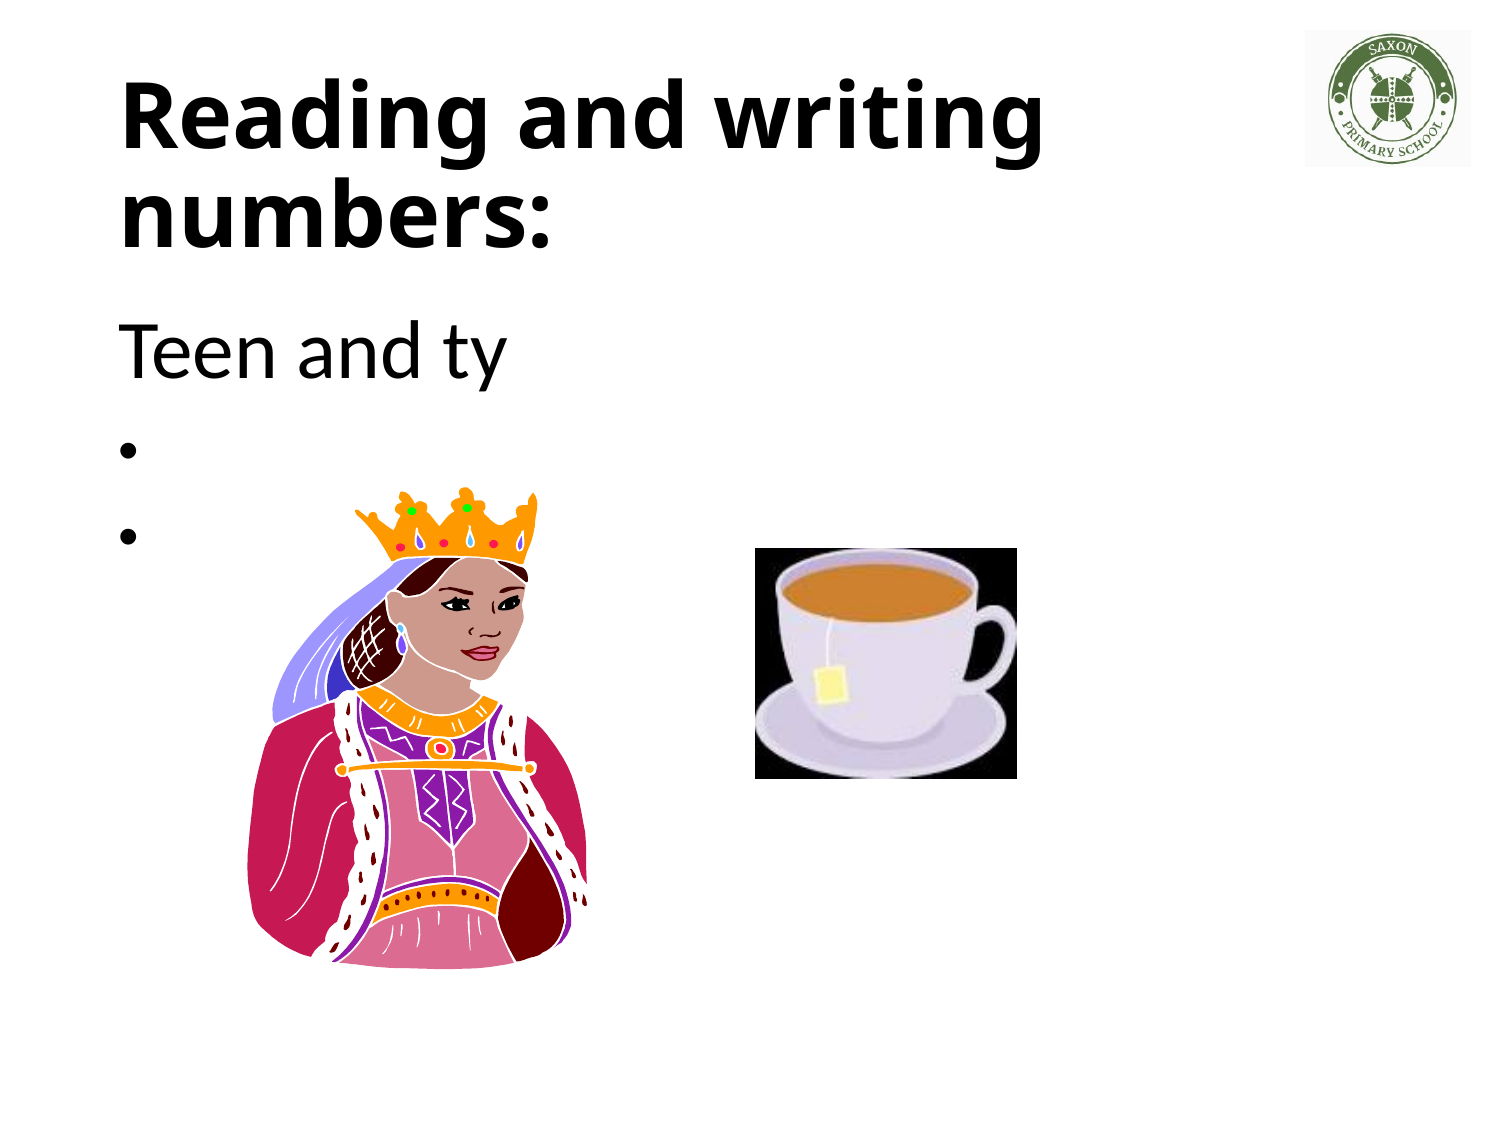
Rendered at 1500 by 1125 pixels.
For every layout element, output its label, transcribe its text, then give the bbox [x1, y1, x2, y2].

title Reading and writing numbers: [103, 59, 1397, 278]
picture [241, 485, 595, 973]
picture [755, 548, 1017, 779]
picture [1305, 30, 1471, 167]
list Teen and ty [103, 299, 1397, 1014]
